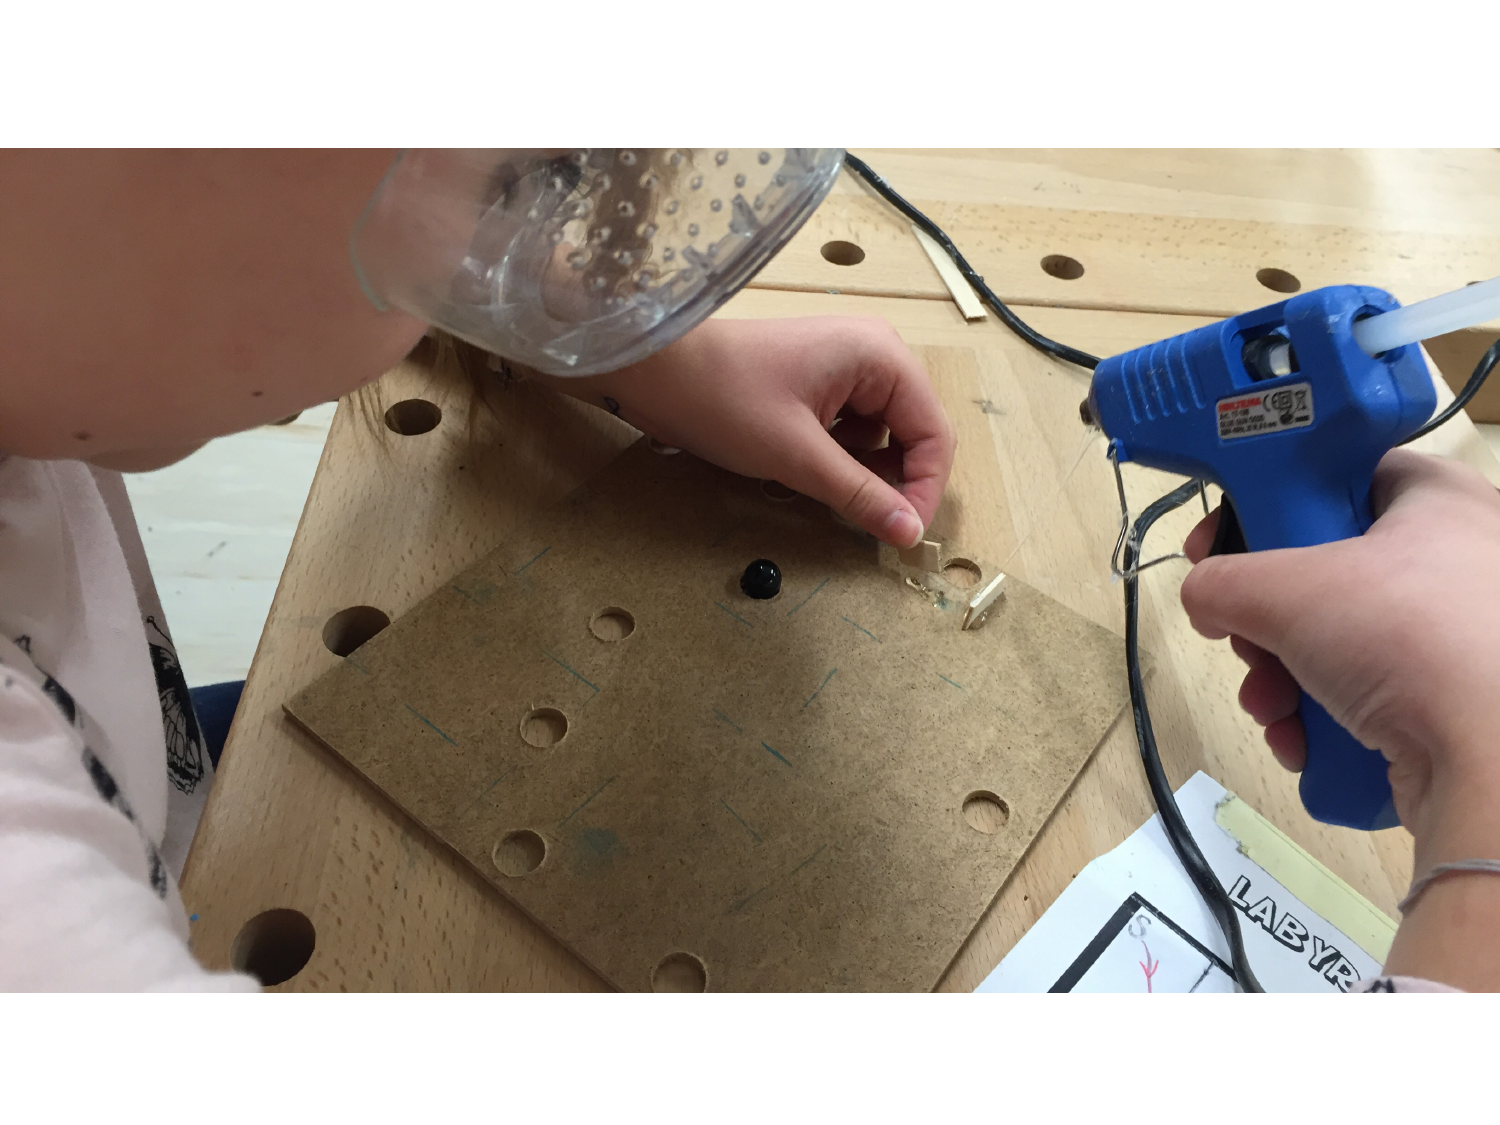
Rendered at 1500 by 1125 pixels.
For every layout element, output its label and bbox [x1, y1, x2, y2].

picture [0, 148, 1500, 993]
